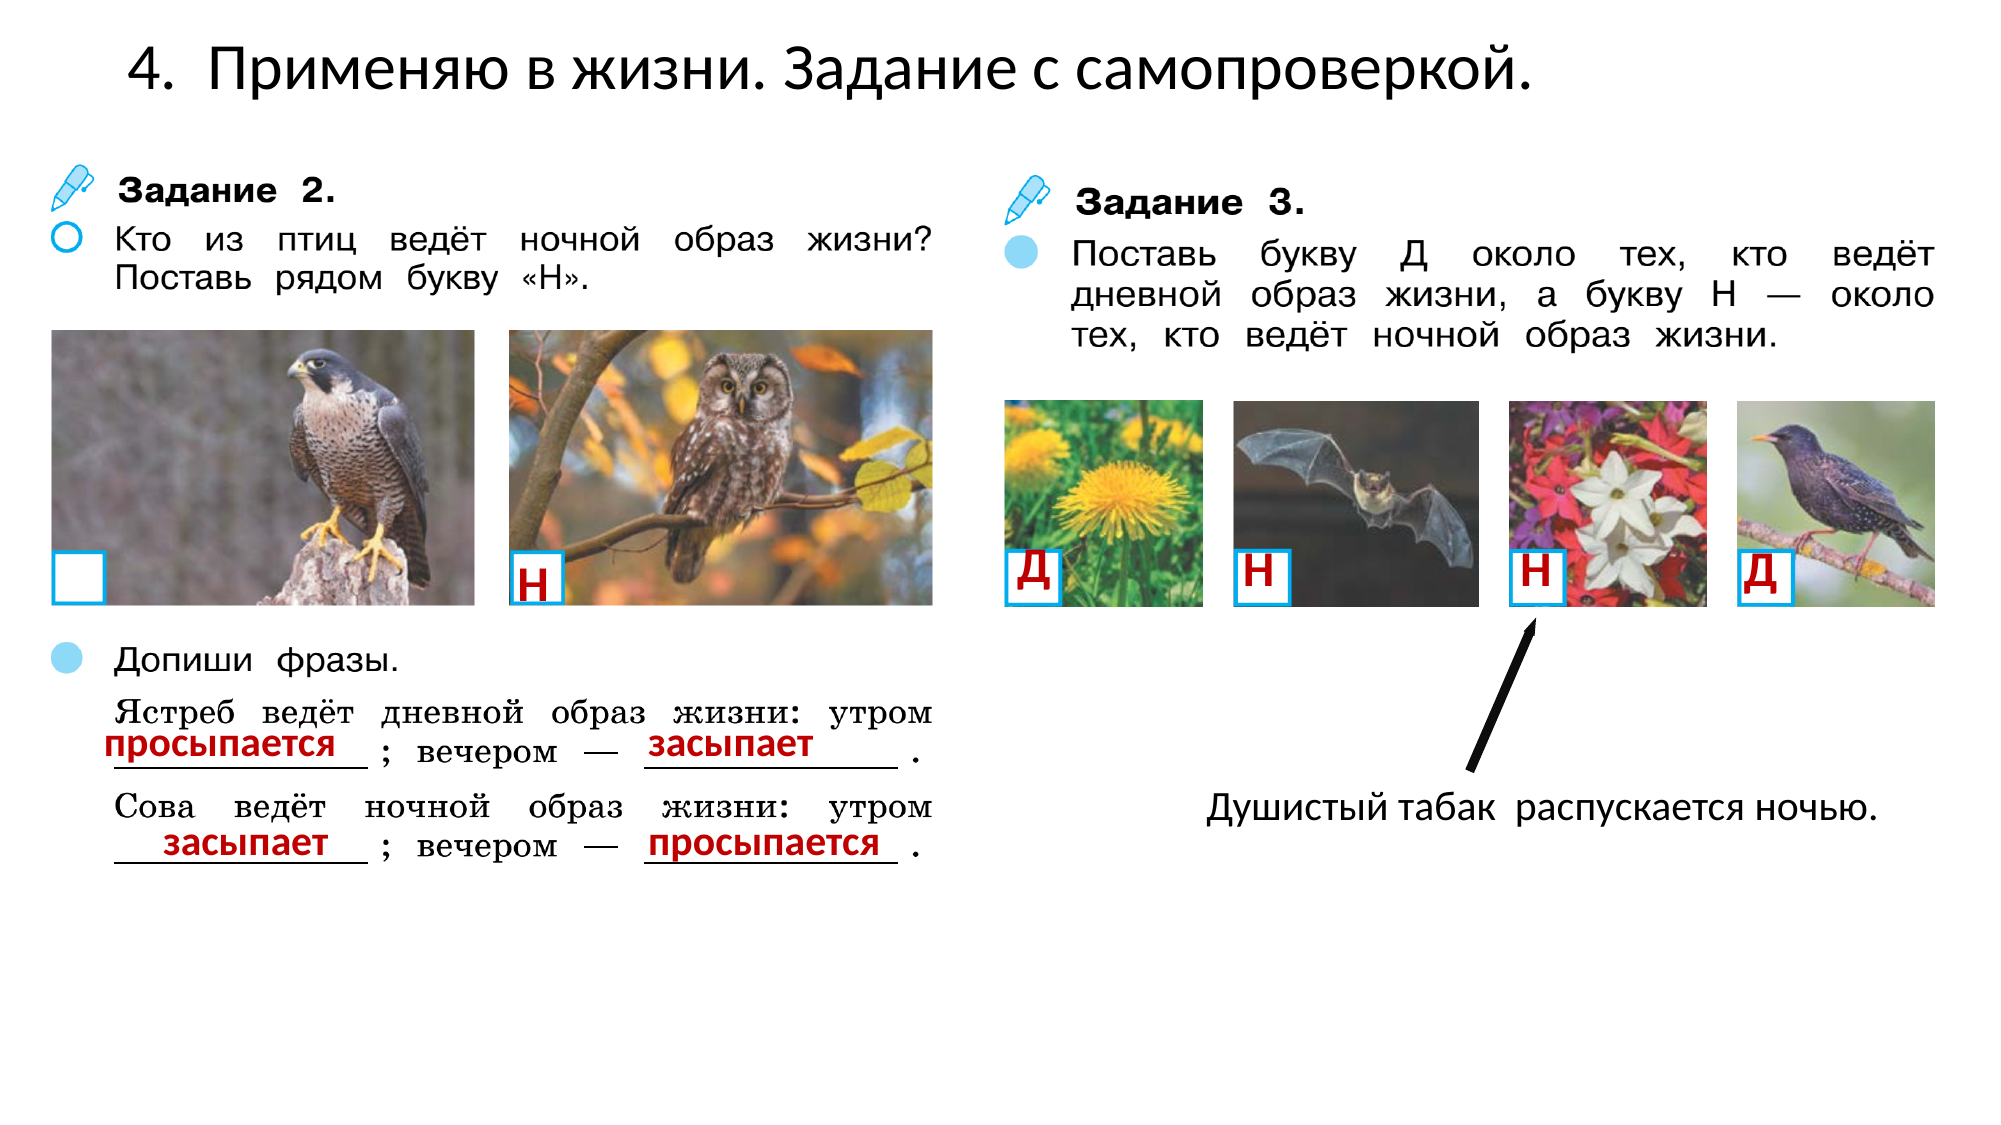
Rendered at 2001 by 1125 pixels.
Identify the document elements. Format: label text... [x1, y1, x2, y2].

text_box Д [1002, 524, 1067, 601]
picture [999, 163, 1940, 618]
text_box Н [1505, 529, 1568, 606]
text_box засыпает [633, 707, 860, 774]
text_box просыпается [633, 805, 902, 872]
title 4. Применяю в жизни. Задание с самопроверкой. [112, 25, 1838, 112]
text_box Н [1227, 529, 1290, 606]
text_box просыпается [88, 707, 358, 774]
picture [33, 163, 944, 888]
text_box Д [1728, 529, 1793, 606]
text_box Душистый табак распускается ночью. [1191, 771, 1900, 837]
text_box засыпает [148, 805, 375, 872]
text_box Н [502, 543, 565, 620]
